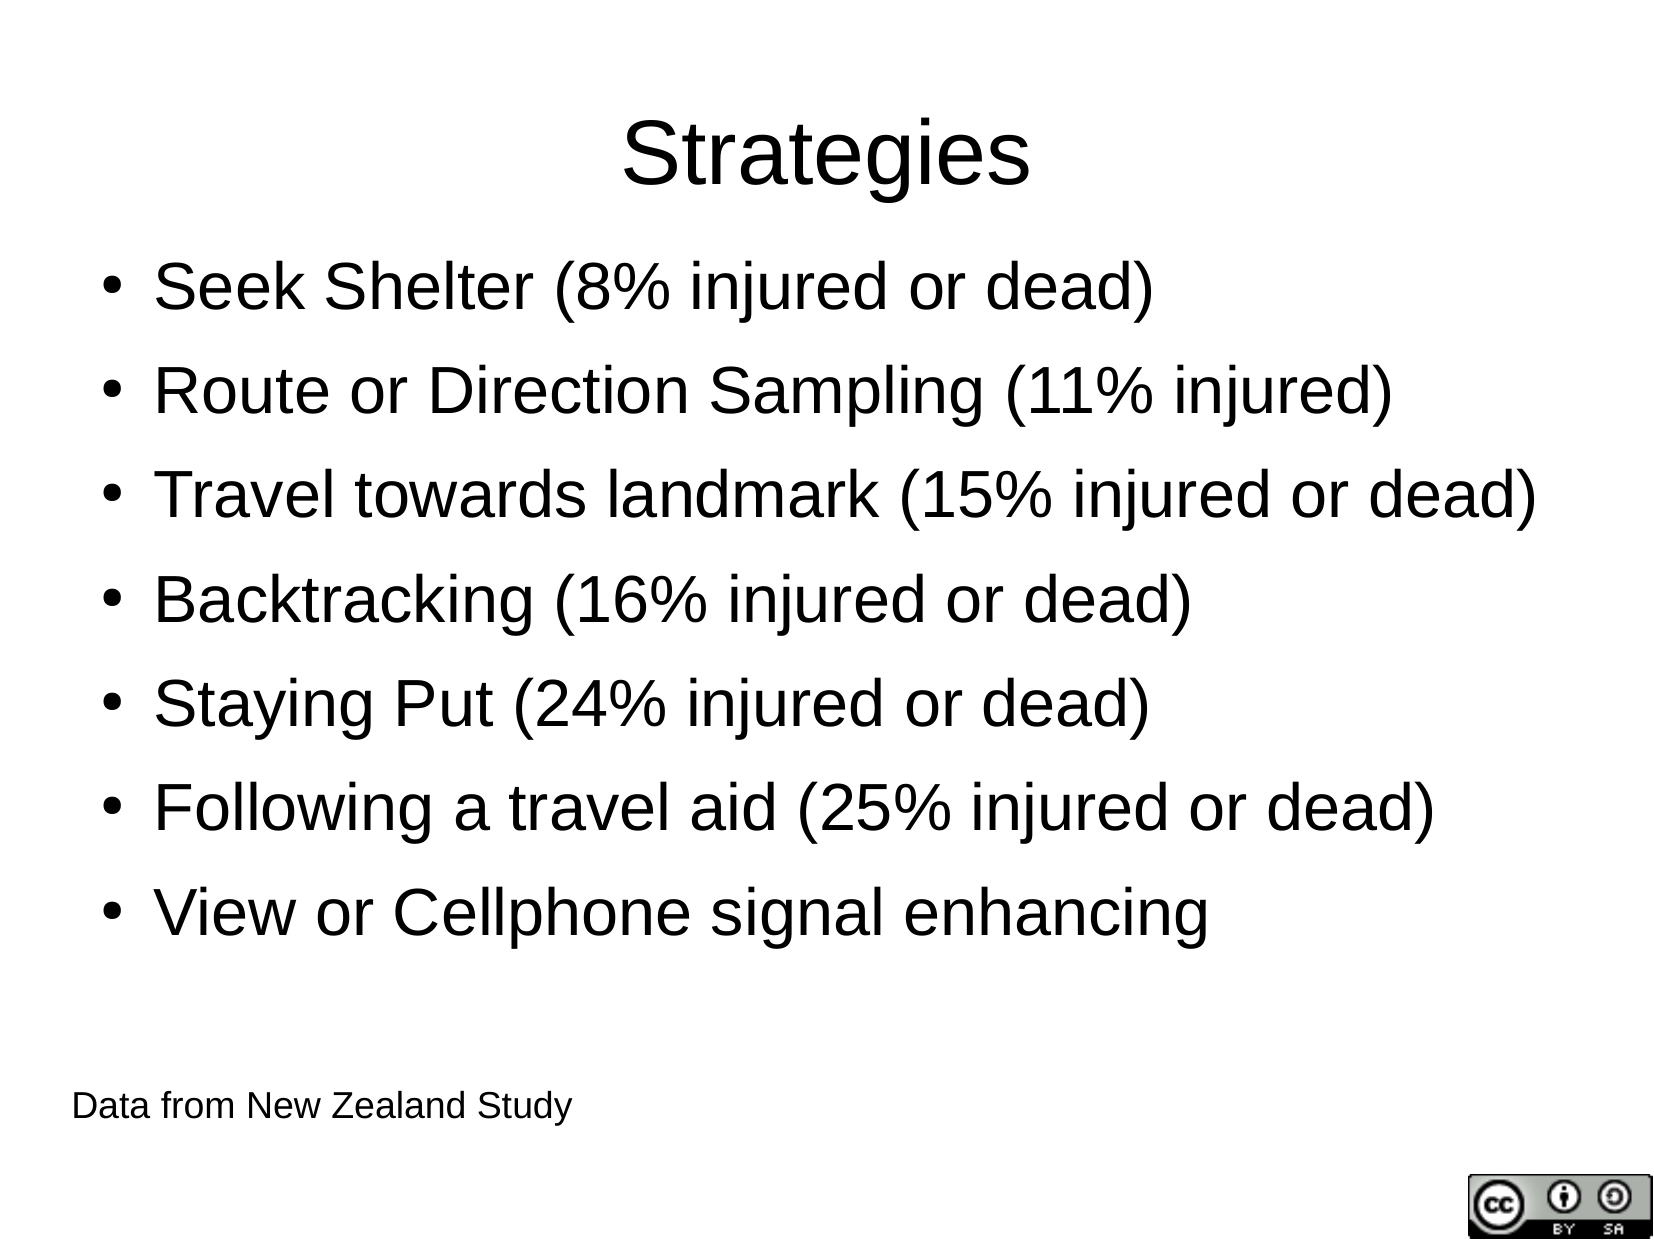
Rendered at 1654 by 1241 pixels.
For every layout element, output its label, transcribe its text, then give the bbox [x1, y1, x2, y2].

title Strategies [82, 49, 1571, 248]
text_box Data from New Zealand Study [56, 1076, 588, 1134]
list Seek Shelter (8% injured or dead) Route or Direction Sampling (11% injured) Travel towards landmark (15% injured or dead) Backtracking (16% injured or dead) Staying Put (24% injured or dead) Following a travel aid (25% injured or dead) View or Cellphone signal enhancing [82, 248, 1571, 1060]
picture [1468, 1174, 1653, 1239]
